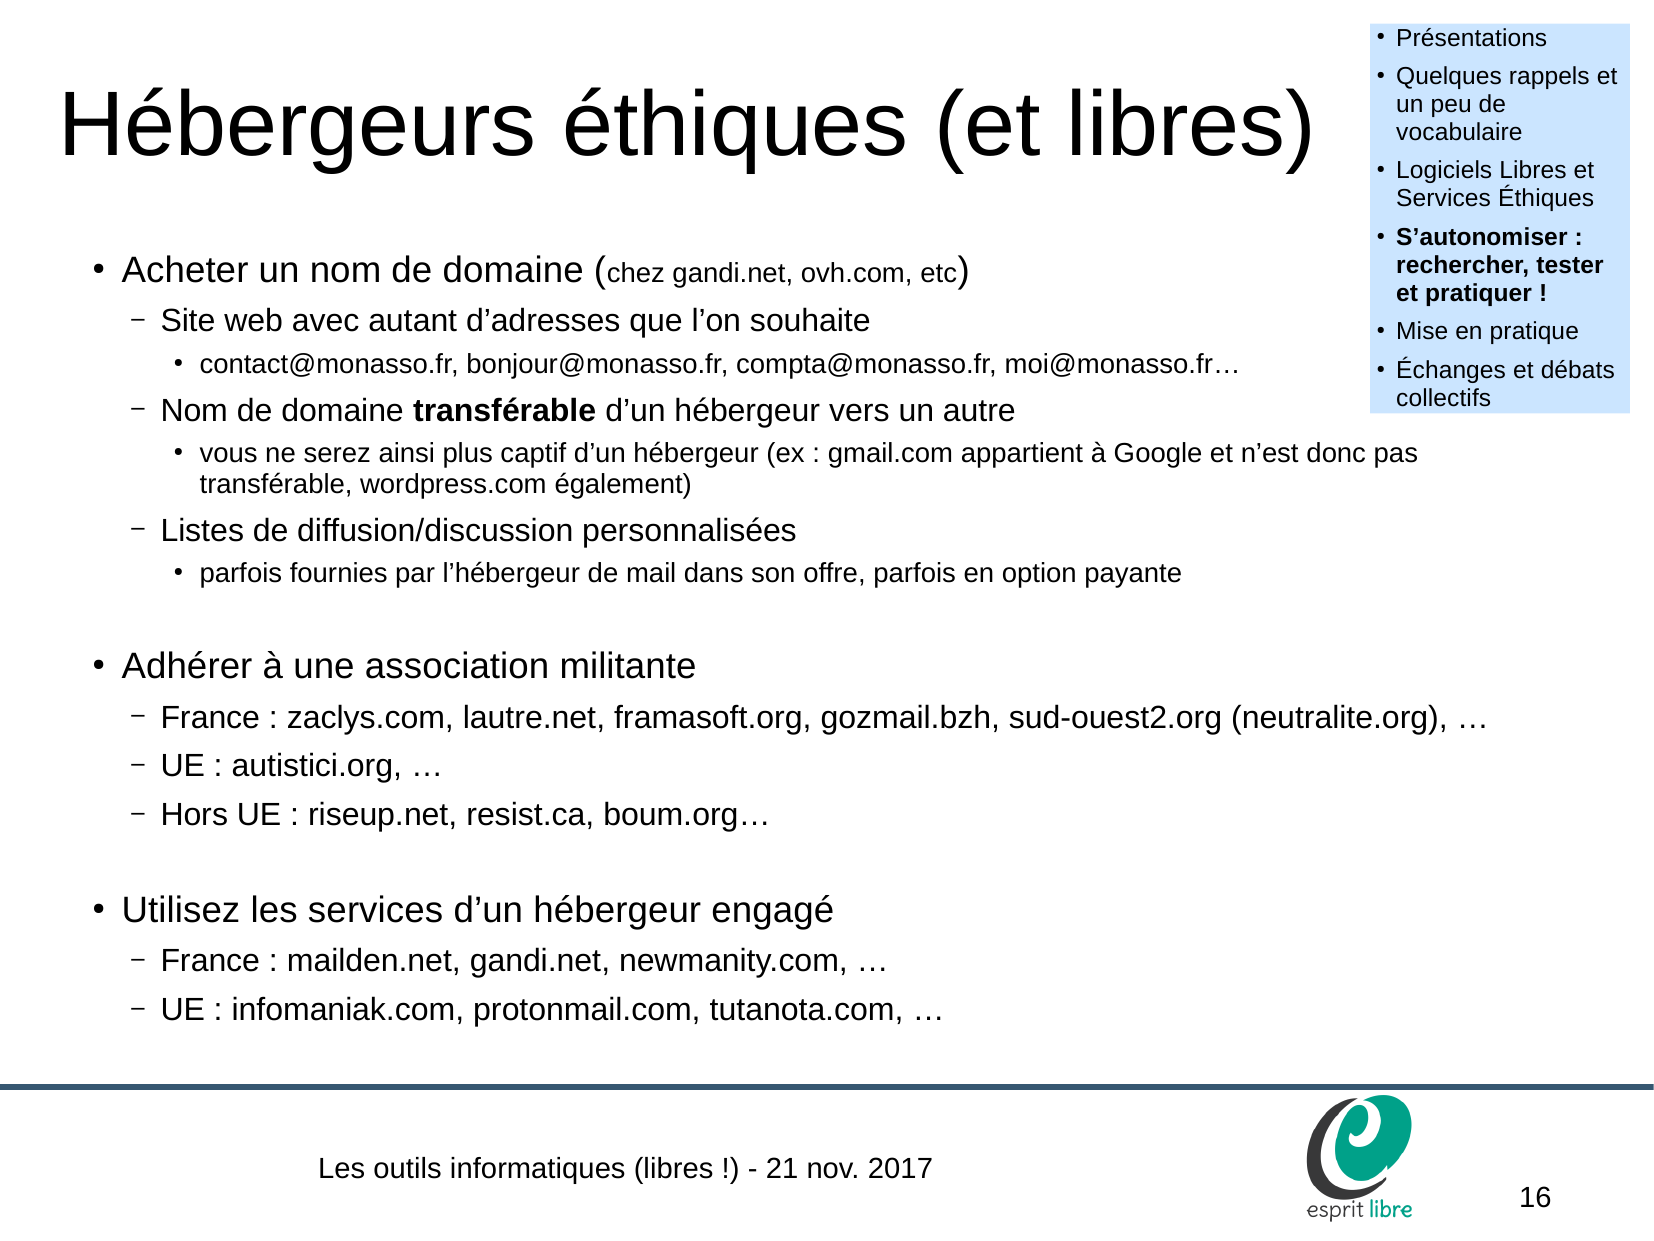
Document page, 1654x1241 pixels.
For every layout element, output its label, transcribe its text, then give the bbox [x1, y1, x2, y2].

list Présentations Quelques rappels et un peu de vocabulaire Logiciels Libres et Services Éthiques S’autonomiser : rechercher, tester et pratiquer ! Mise en pratique Échanges et débats collectifs [1370, 23, 1630, 414]
title Hébergeurs éthiques (et libres) [5, 19, 1371, 227]
list Acheter un nom de domaine (chez gandi.net, ovh.com, etc) Site web avec autant d’adresses que l’on souhaite contact@monasso.fr, bonjour@monasso.fr, compta@monasso.fr, moi@monasso.fr… Nom de domaine transférable d’un hébergeur vers un autre vous ne serez ainsi plus captif d’un hébergeur (ex : gmail.com appartient à Google et n’est donc pas transférable, wordpress.com également) Listes de diffusion/discussion personnalisées parfois fournies par l’hébergeur de mail dans son offre, parfois en option payante Adhérer à une association militante France : zaclys.com, lautre.net, framasoft.org, gozmail.bzh, sud-ouest2.org (neutralite.org), … UE : autistici.org, … Hors UE : riseup.net, resist.ca, boum.org… Utilisez les services d’un hébergeur engagé France : mailden.net, gandi.net, newmanity.com, … UE : infomaniak.com, protonmail.com, tutanota.com, … [82, 248, 1571, 1034]
picture [1293, 1092, 1424, 1223]
